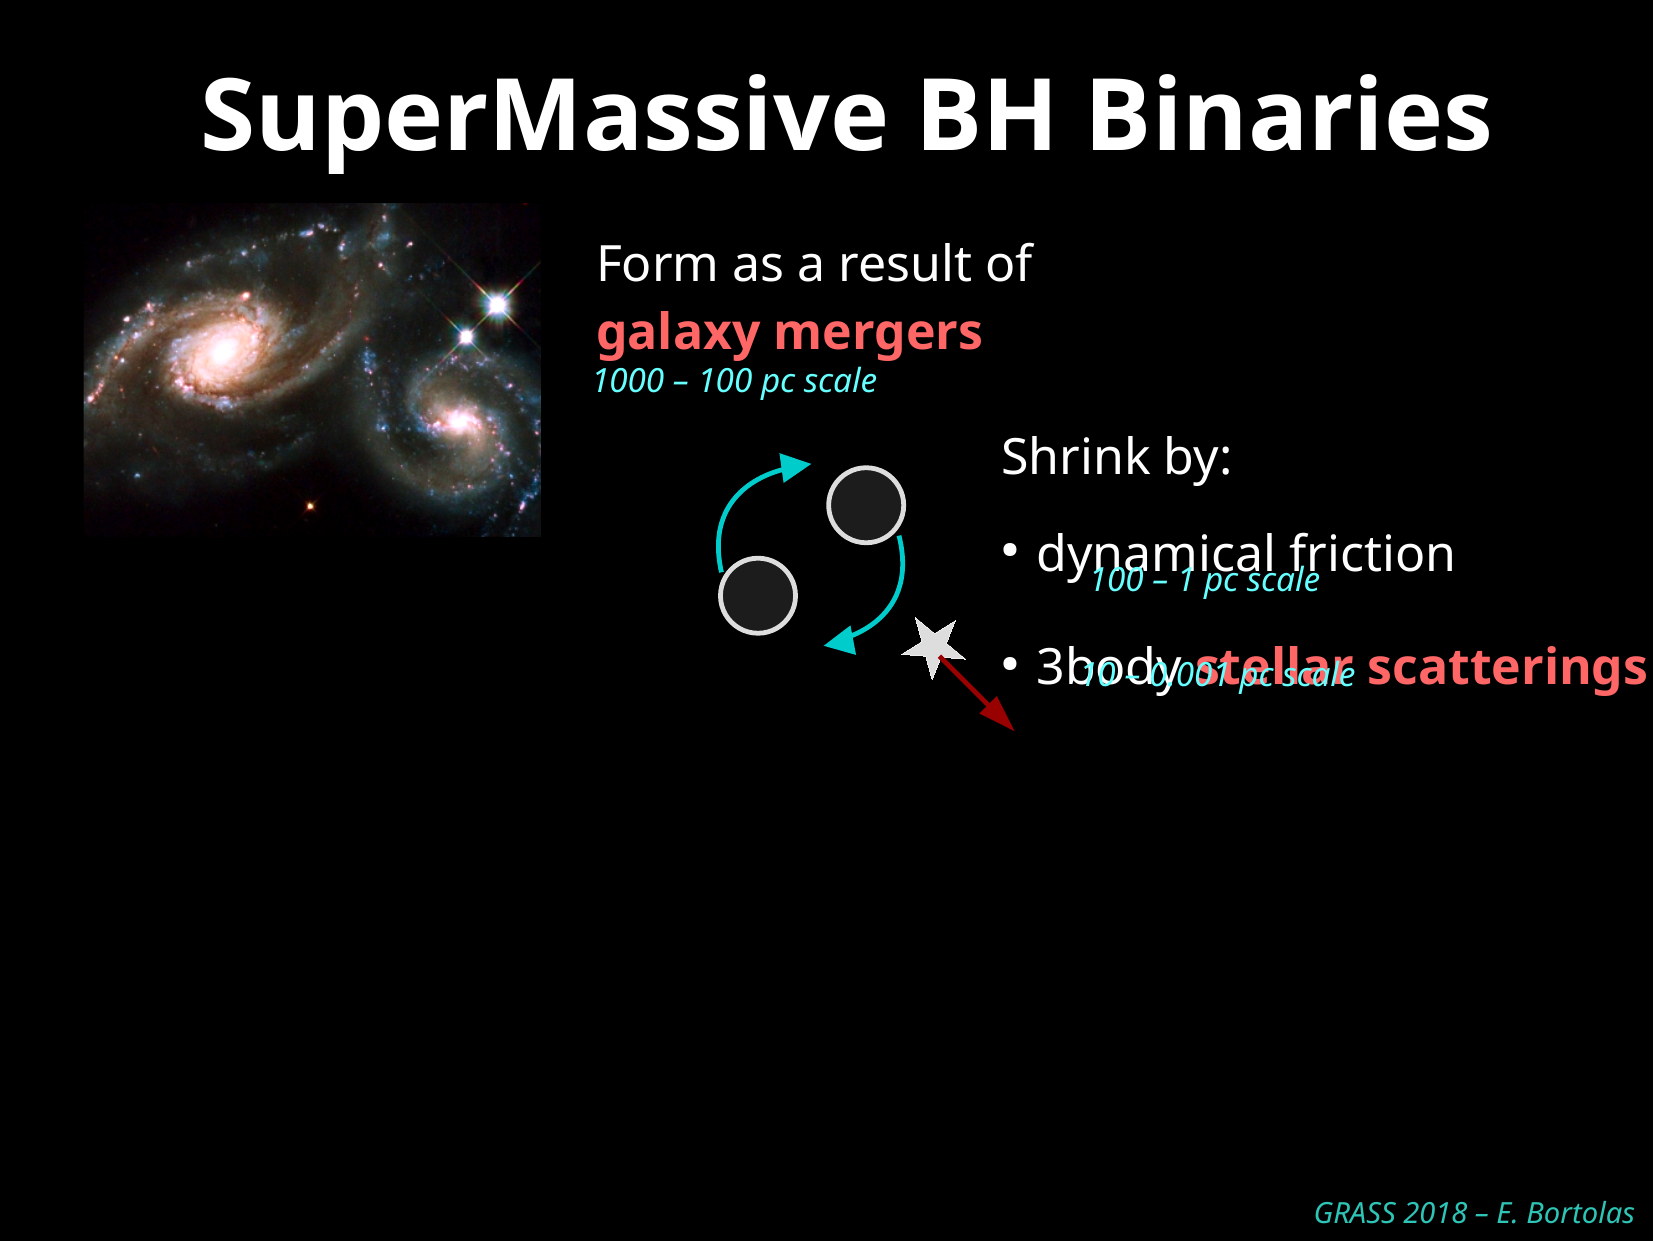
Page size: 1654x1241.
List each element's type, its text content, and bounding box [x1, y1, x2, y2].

text_box [823, 625, 857, 655]
text_box [901, 617, 966, 680]
text_box 10 – 0.001 pc scale [1064, 643, 1415, 696]
picture [83, 203, 541, 537]
text_box [828, 467, 904, 543]
text_box GRASS 2018 – E. Bortolas [1155, 1185, 1651, 1241]
text_box SuperMassive BH Binaries [30, 42, 1653, 256]
text_box Shrink by: dynamical friction 3body stellar scatterings [986, 413, 1653, 657]
text_box [779, 453, 812, 483]
text_box Form as a result of galaxy mergers [581, 220, 1482, 366]
text_box 100 – 1 pc scale [1074, 548, 1425, 601]
text_box [720, 558, 796, 634]
text_box 1000 – 100 pc scale [576, 349, 927, 403]
